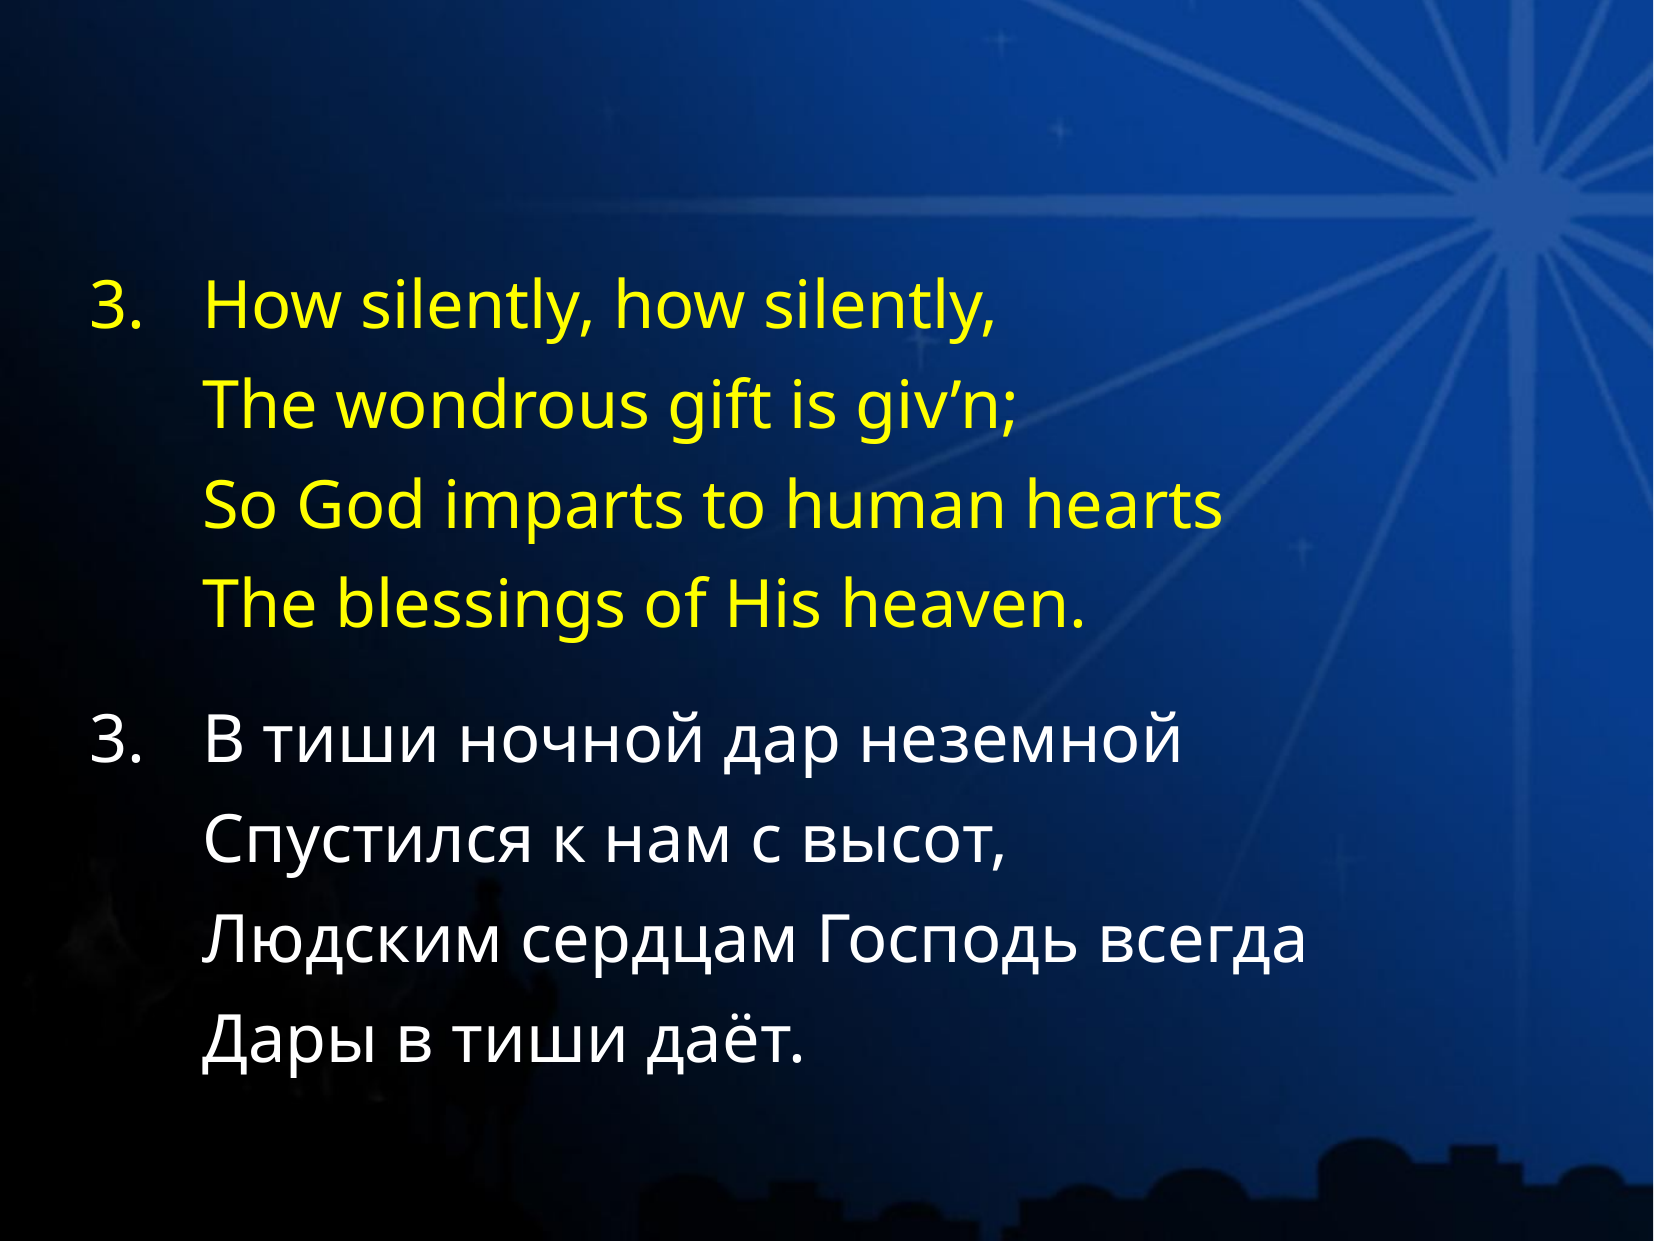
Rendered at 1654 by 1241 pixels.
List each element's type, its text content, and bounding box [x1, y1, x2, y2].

picture [0, 0, 1654, 1241]
text_box 3. В тиши ночной дар неземной Спустился к нам с высот, Людским сердцам Господь всегда Дары в тиши даёт. [75, 675, 1576, 1163]
text_box 3. How silently, how silently, The wondrous gift is giv’n; So God imparts to human hearts The blessings of His heaven. [75, 150, 1576, 638]
